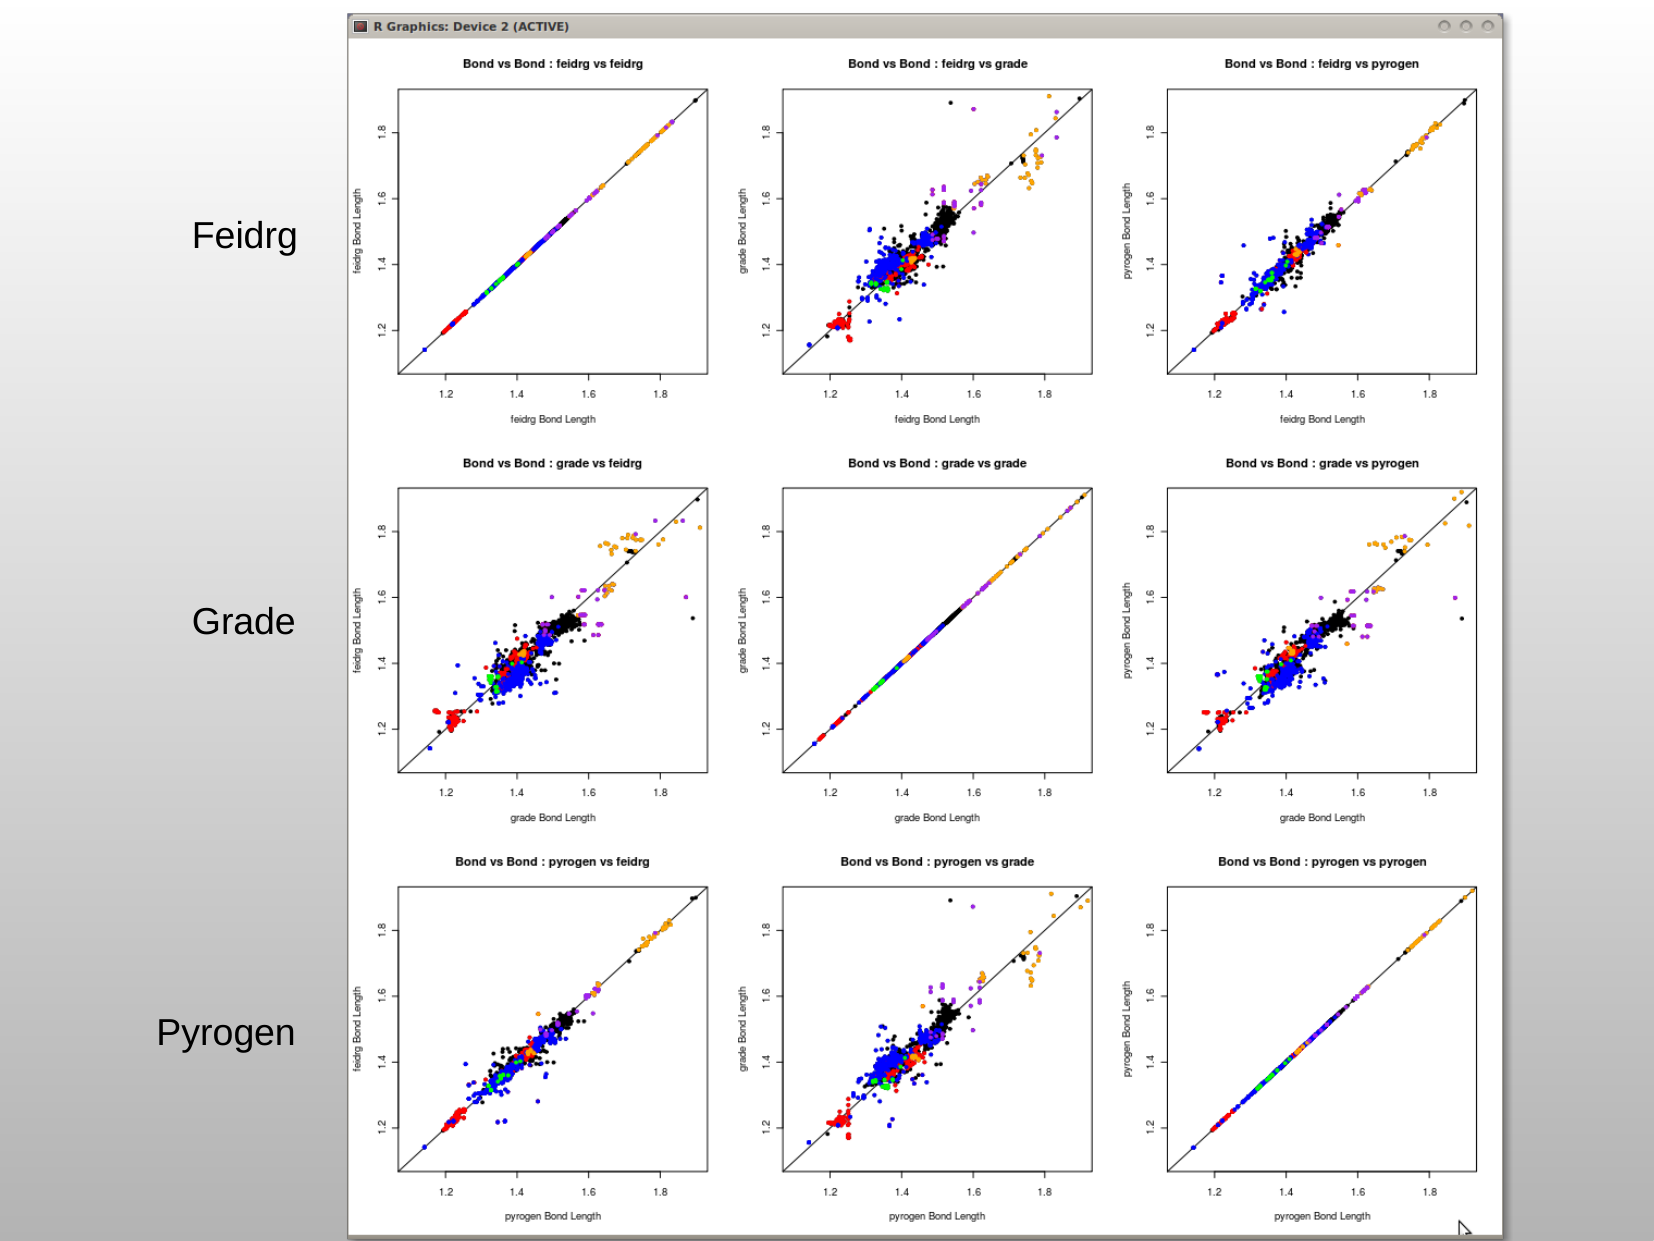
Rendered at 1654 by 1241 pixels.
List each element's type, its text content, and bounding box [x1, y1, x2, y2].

text_box Grade [177, 592, 325, 650]
picture [342, 8, 1513, 1241]
text_box Pyrogen [141, 1003, 319, 1061]
text_box Feidrg [177, 206, 325, 266]
